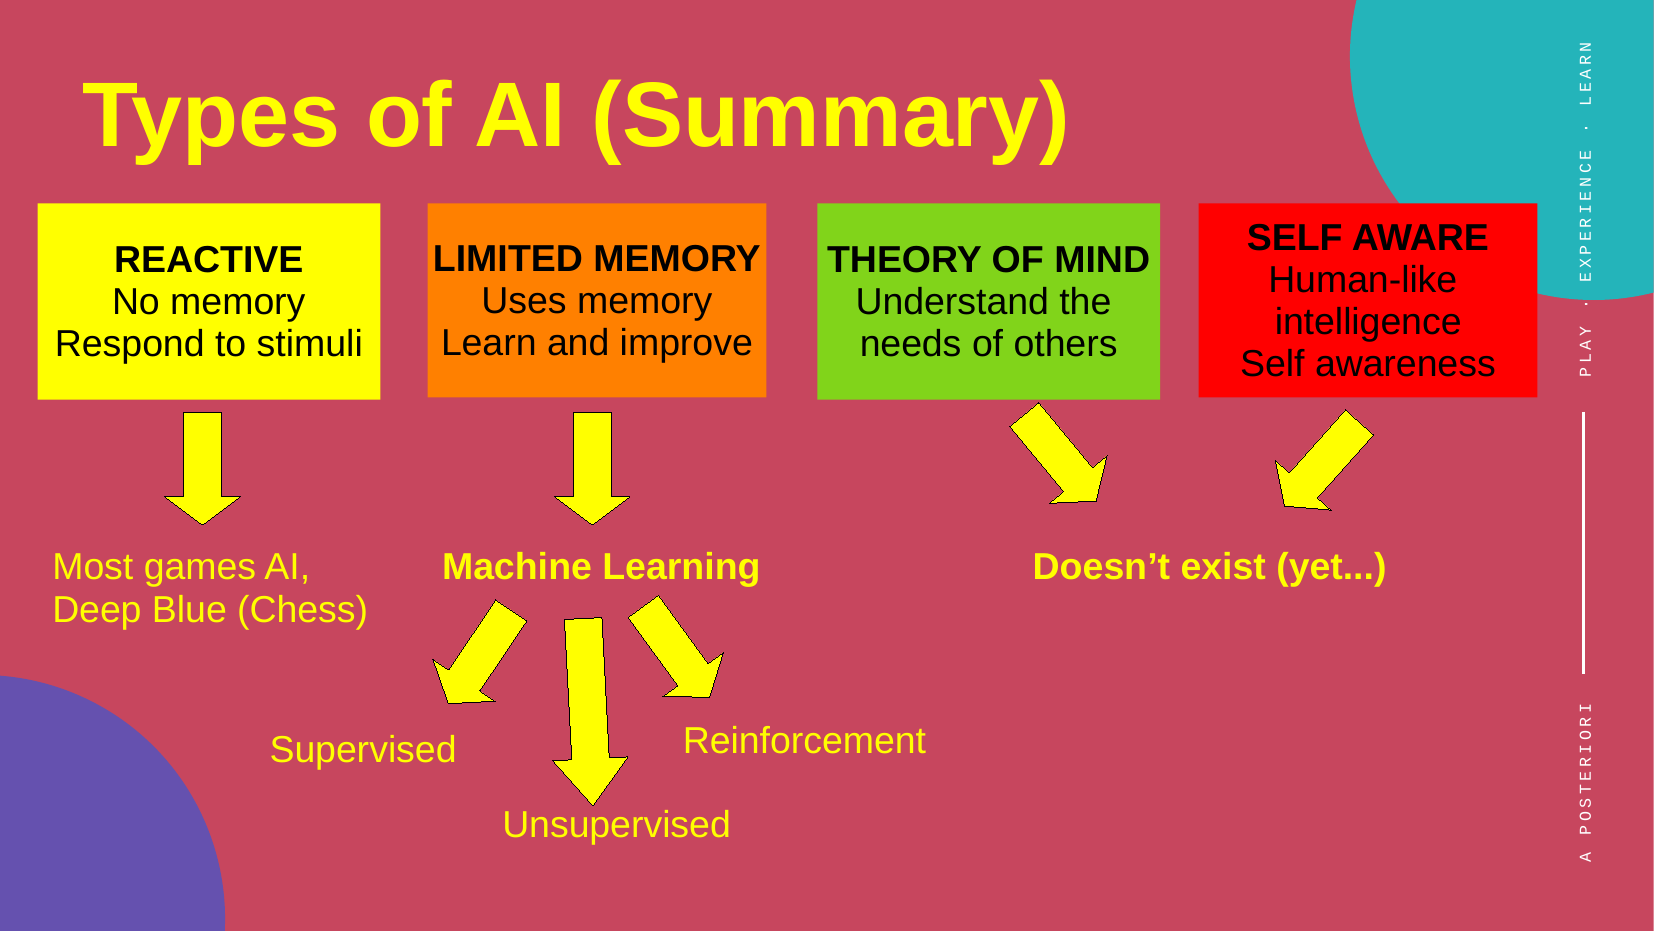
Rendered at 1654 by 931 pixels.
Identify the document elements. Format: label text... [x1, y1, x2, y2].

text_box Reinforcement [668, 712, 942, 770]
title Types of AI (Summary) [82, 37, 1351, 193]
text_box Unsupervised [487, 795, 746, 853]
text_box [554, 412, 630, 525]
text_box [1009, 402, 1108, 504]
text_box [164, 412, 241, 525]
text_box [1275, 409, 1374, 511]
text_box LIMITED MEMORY Uses memory Learn and improve [427, 203, 767, 398]
text_box SELF AWARE Human-like intelligence Self awareness [1198, 203, 1538, 398]
text_box [628, 595, 724, 698]
text_box REACTIVE No memory Respond to stimuli [37, 203, 381, 400]
text_box Most games AI, Deep Blue (Chess) [37, 538, 384, 638]
text_box [432, 599, 527, 704]
text_box THEORY OF MIND Understand the needs of others [817, 203, 1161, 400]
text_box Machine Learning [427, 538, 776, 596]
text_box Doesn’t exist (yet...) [1017, 538, 1402, 596]
text_box [552, 617, 628, 806]
text_box Supervised [254, 721, 472, 778]
